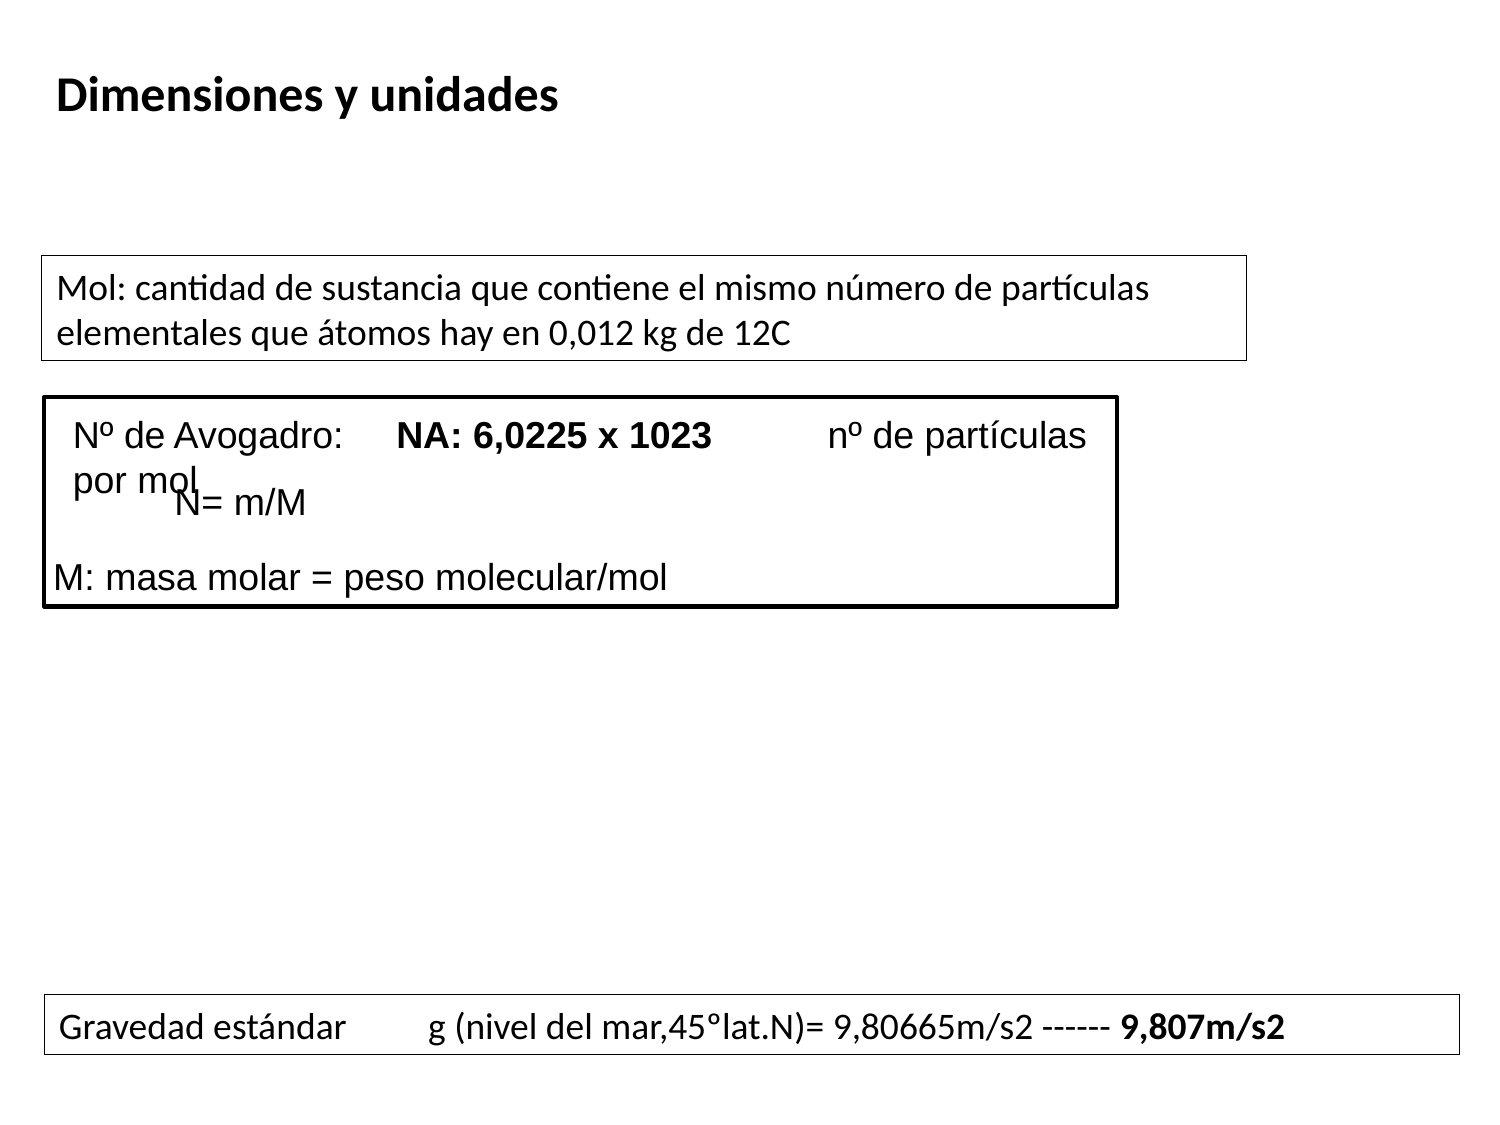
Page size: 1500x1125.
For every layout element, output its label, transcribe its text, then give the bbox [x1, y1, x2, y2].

text_box N= m/M [159, 470, 322, 546]
text_box Gravedad estándar g (nivel del mar,45ºlat.N)= 9,80665m/s2 ------ 9,807m/s2 [44, 994, 1460, 1055]
text_box M: masa molar = peso molecular/mol [46, 546, 684, 604]
text_box Mol: cantidad de sustancia que contiene el mismo número de partículas elementales que átomos hay en 0,012 kg de 12C [41, 255, 1247, 361]
list Dimensiones y unidades [41, 54, 1341, 138]
text_box Nº de Avogadro: NA: 6,0225 x 1023 nº de partículas por mol [58, 403, 1105, 554]
